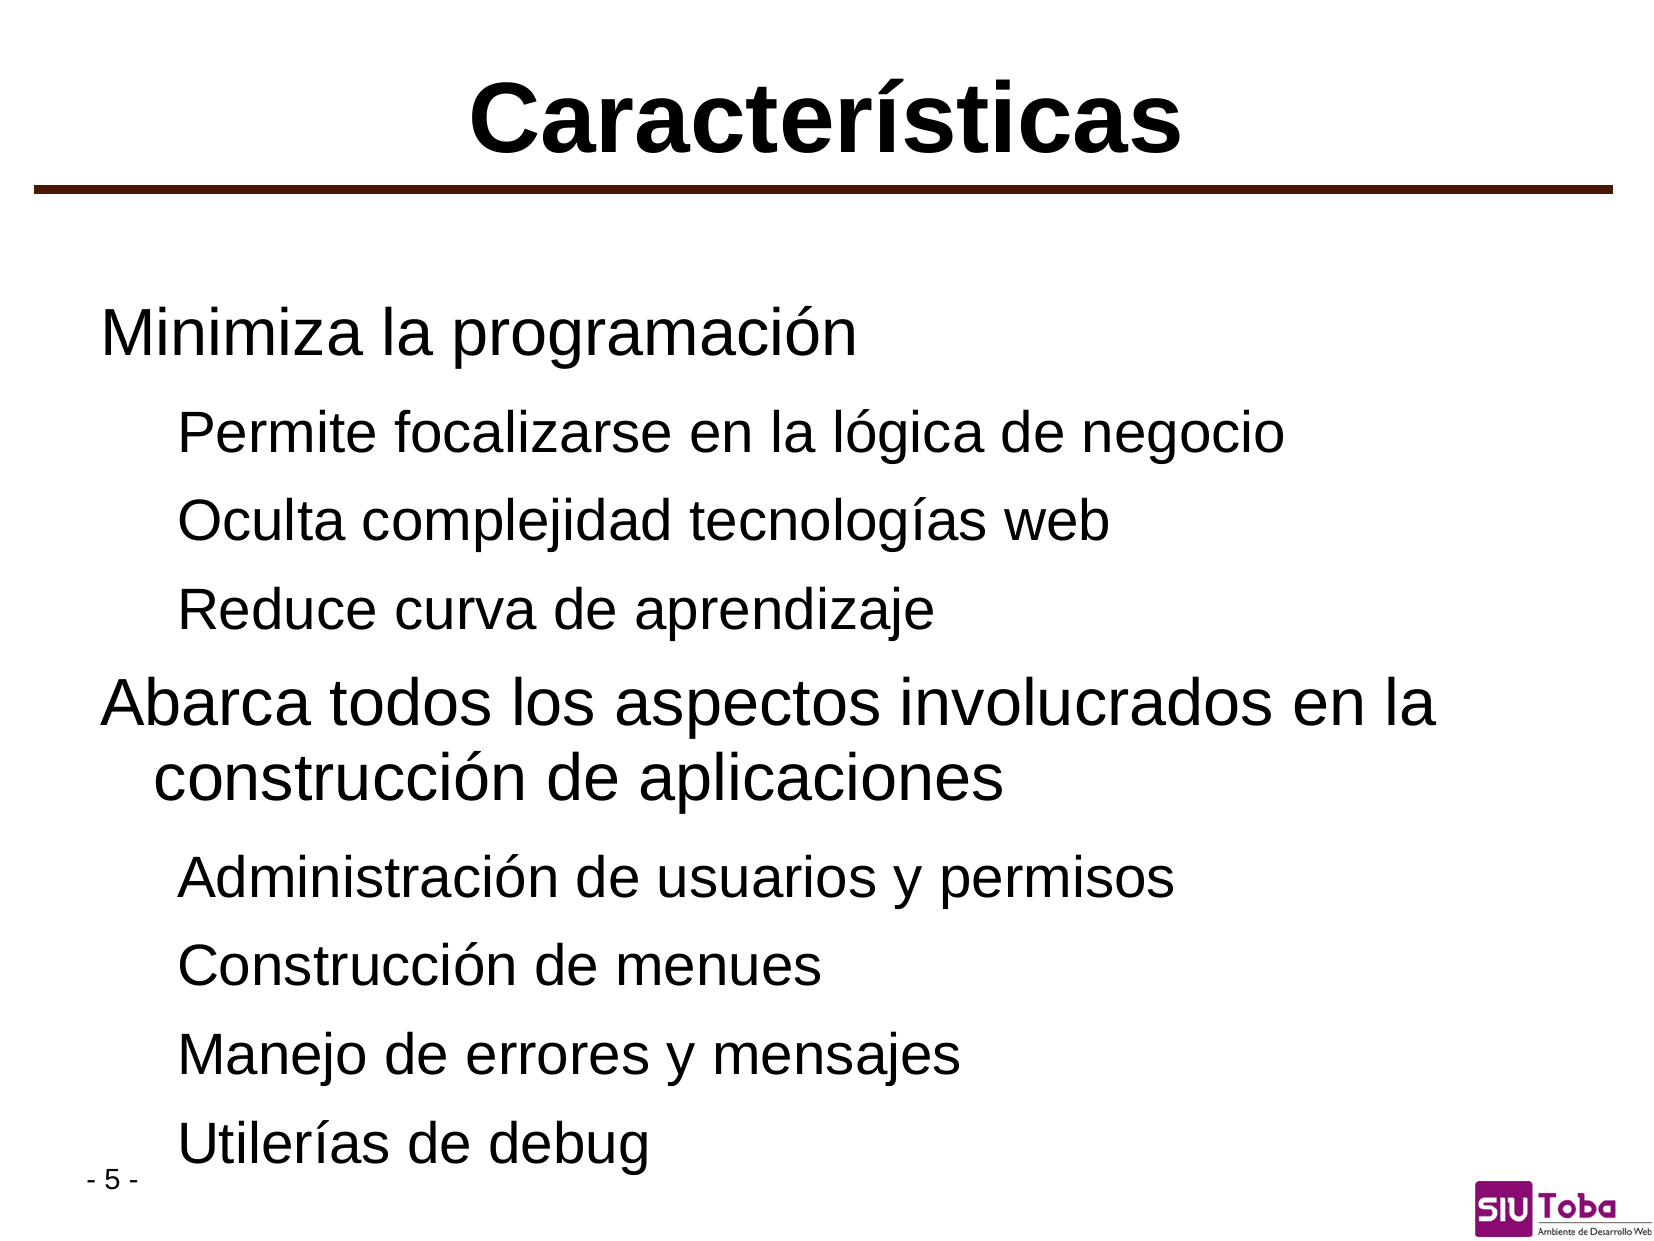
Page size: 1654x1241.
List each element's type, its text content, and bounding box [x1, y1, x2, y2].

list Minimiza la programación Permite focalizarse en la lógica de negocio Oculta complejidad tecnologías web Reduce curva de aprendizaje Abarca todos los aspectos involucrados en la construcción de aplicaciones Administración de usuarios y permisos Construcción de menues Manejo de errores y mensajes Utilerías de debug [82, 295, 1565, 1174]
picture [1475, 1181, 1652, 1237]
title Características [58, 47, 1594, 188]
